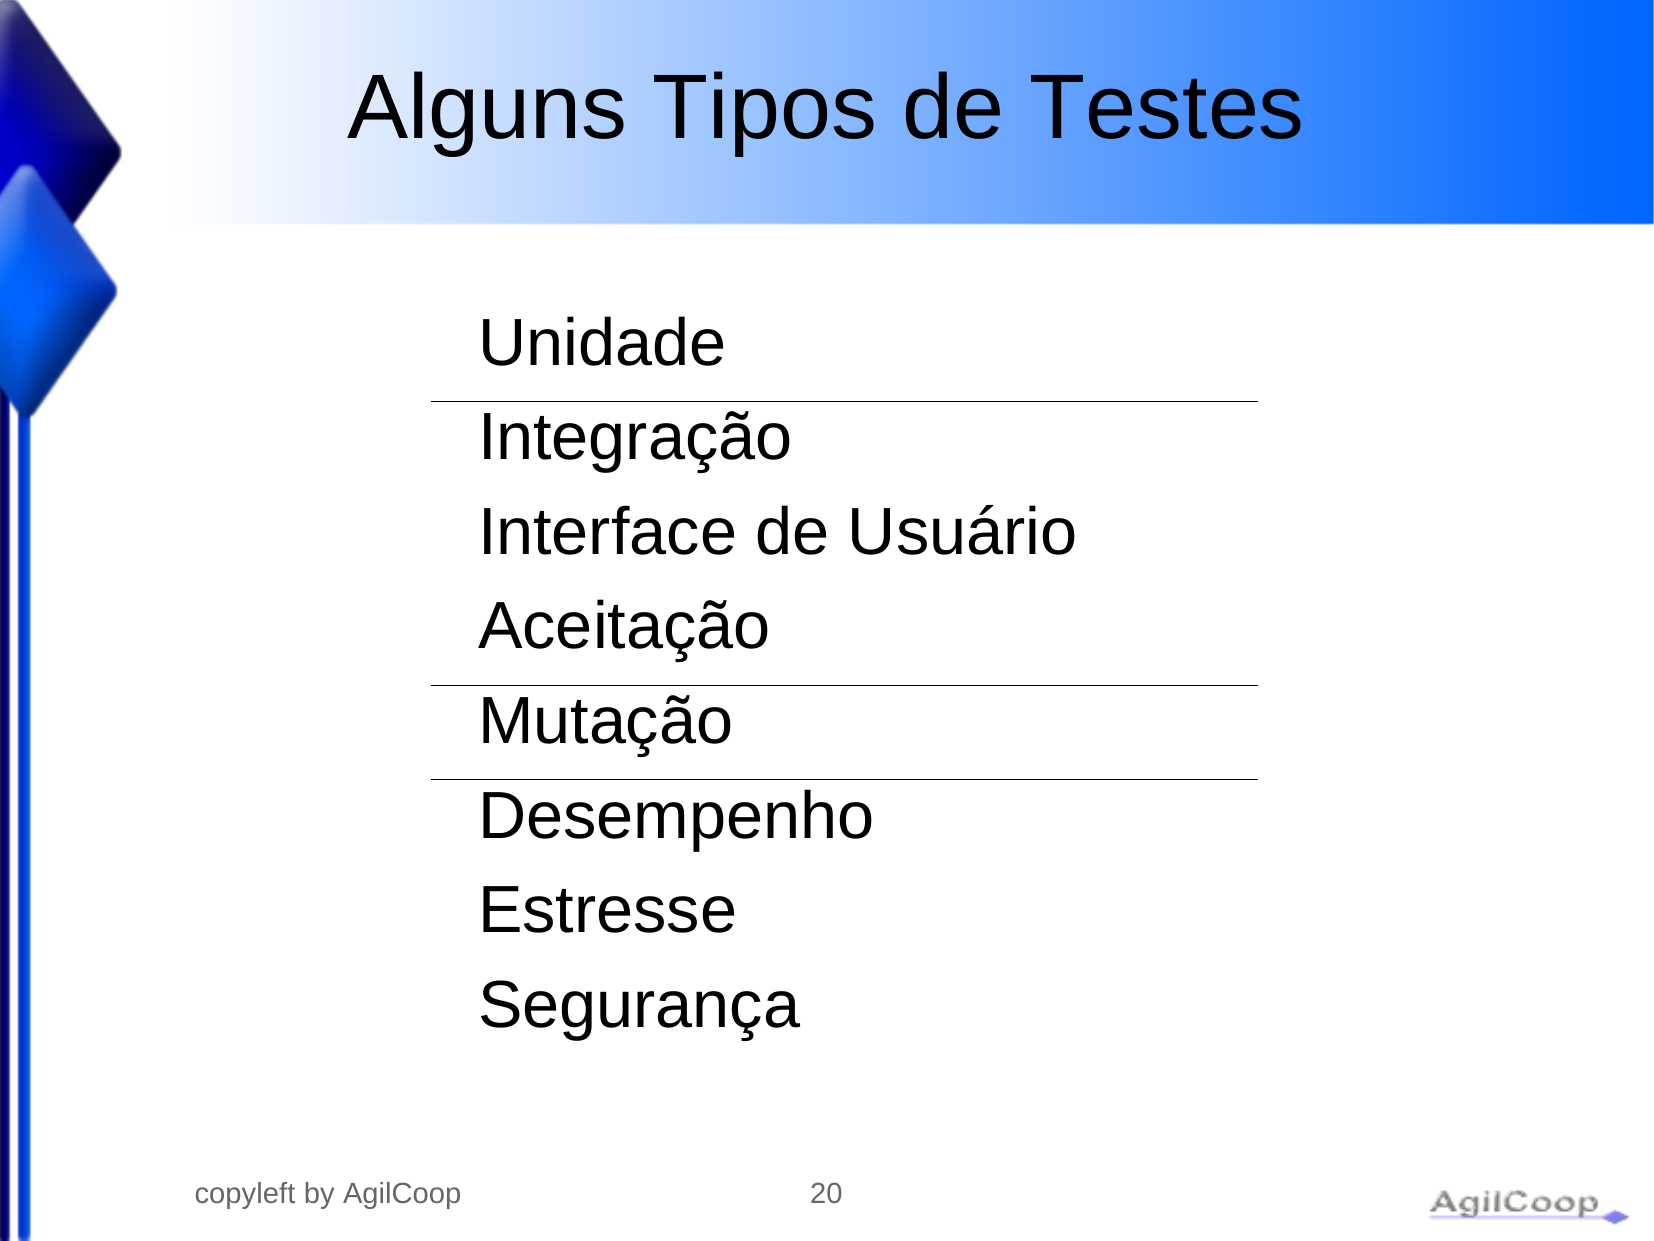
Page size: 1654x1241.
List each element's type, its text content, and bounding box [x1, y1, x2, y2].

title Alguns Tipos de Testes [82, 60, 1571, 163]
list Unidade Integração Interface de Usuário Aceitação Mutação Desempenho Estresse Segurança [460, 312, 1229, 401]
list Unidade Integração Interface de Usuário Aceitação Mutação Desempenho Estresse Segurança [460, 402, 1229, 685]
list Unidade Integração Interface de Usuário Aceitação Mutação Desempenho Estresse Segurança [460, 780, 1229, 1078]
picture [0, 0, 1654, 1241]
list Unidade Integração Interface de Usuário Aceitação Mutação Desempenho Estresse Segurança [460, 686, 1229, 779]
